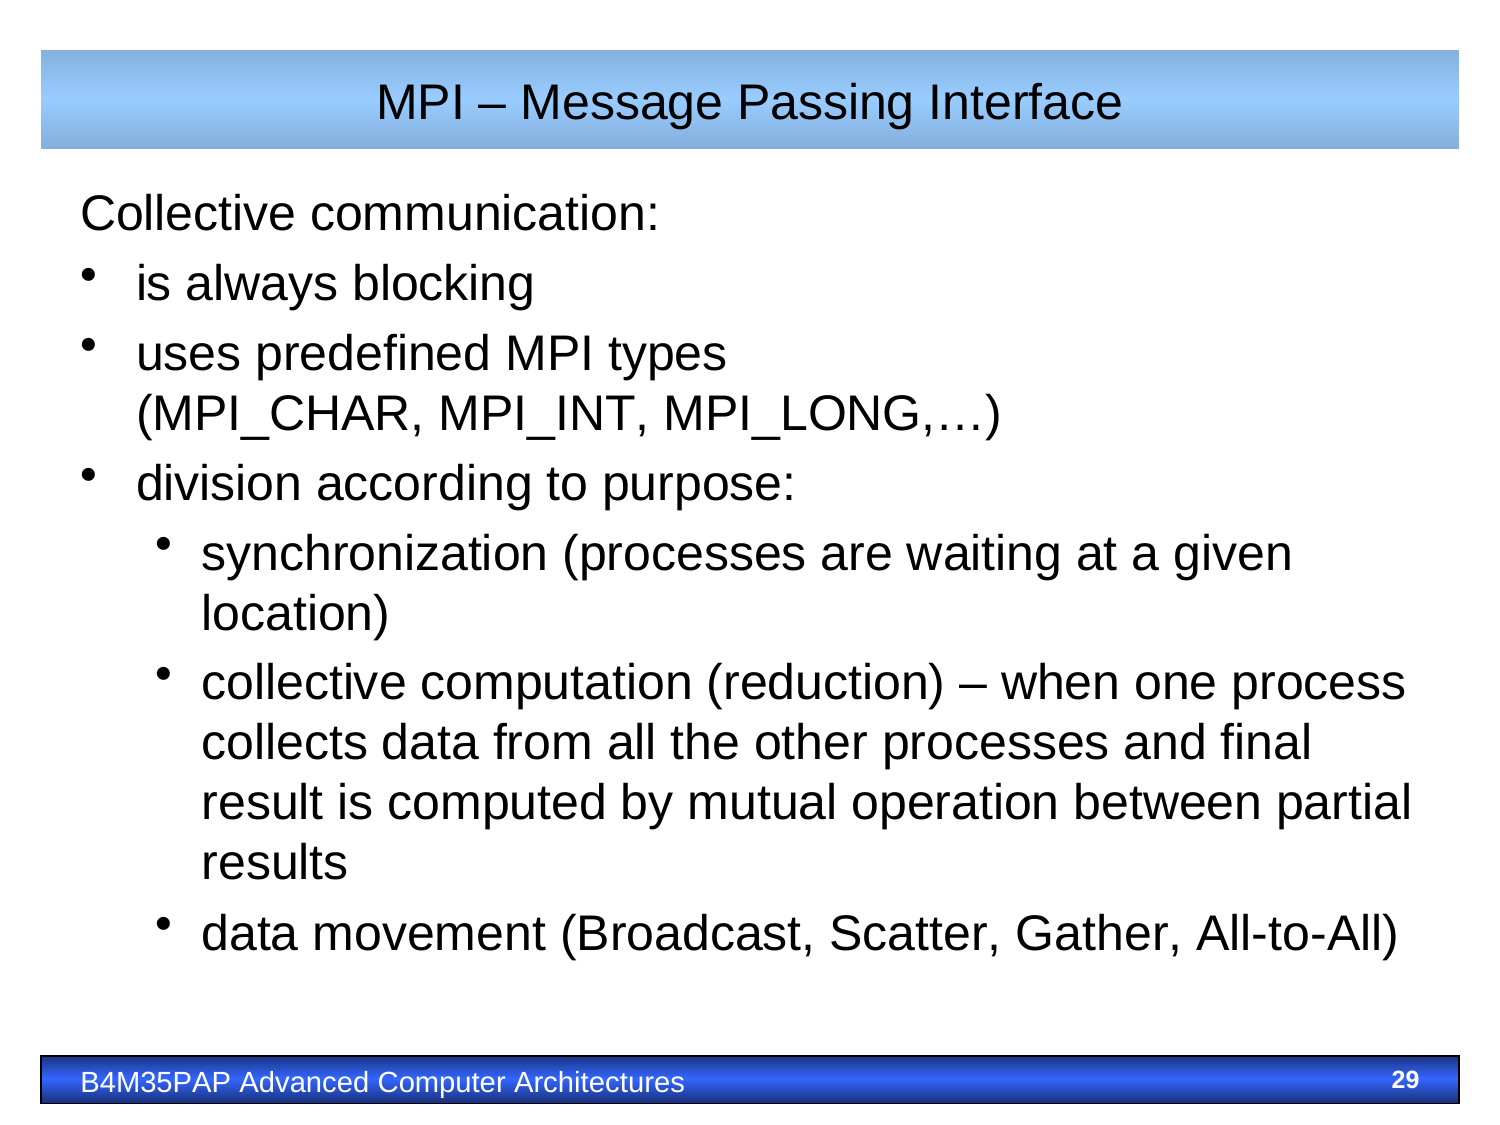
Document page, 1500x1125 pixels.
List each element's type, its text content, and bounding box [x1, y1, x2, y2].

list Collective communication: is always blocking uses predefined MPI types (MPI_CHAR, MPI_INT, MPI_LONG,…) division according to purpose: synchronization (processes are waiting at a given location) collective computation (reduction) – when one process collects data from all the other processes and final result is computed by mutual operation between partial results data movement (Broadcast, Scatter, Gather, All-to-All) [64, 172, 1436, 1000]
title MPI – Message Passing Interface [41, 50, 1459, 149]
